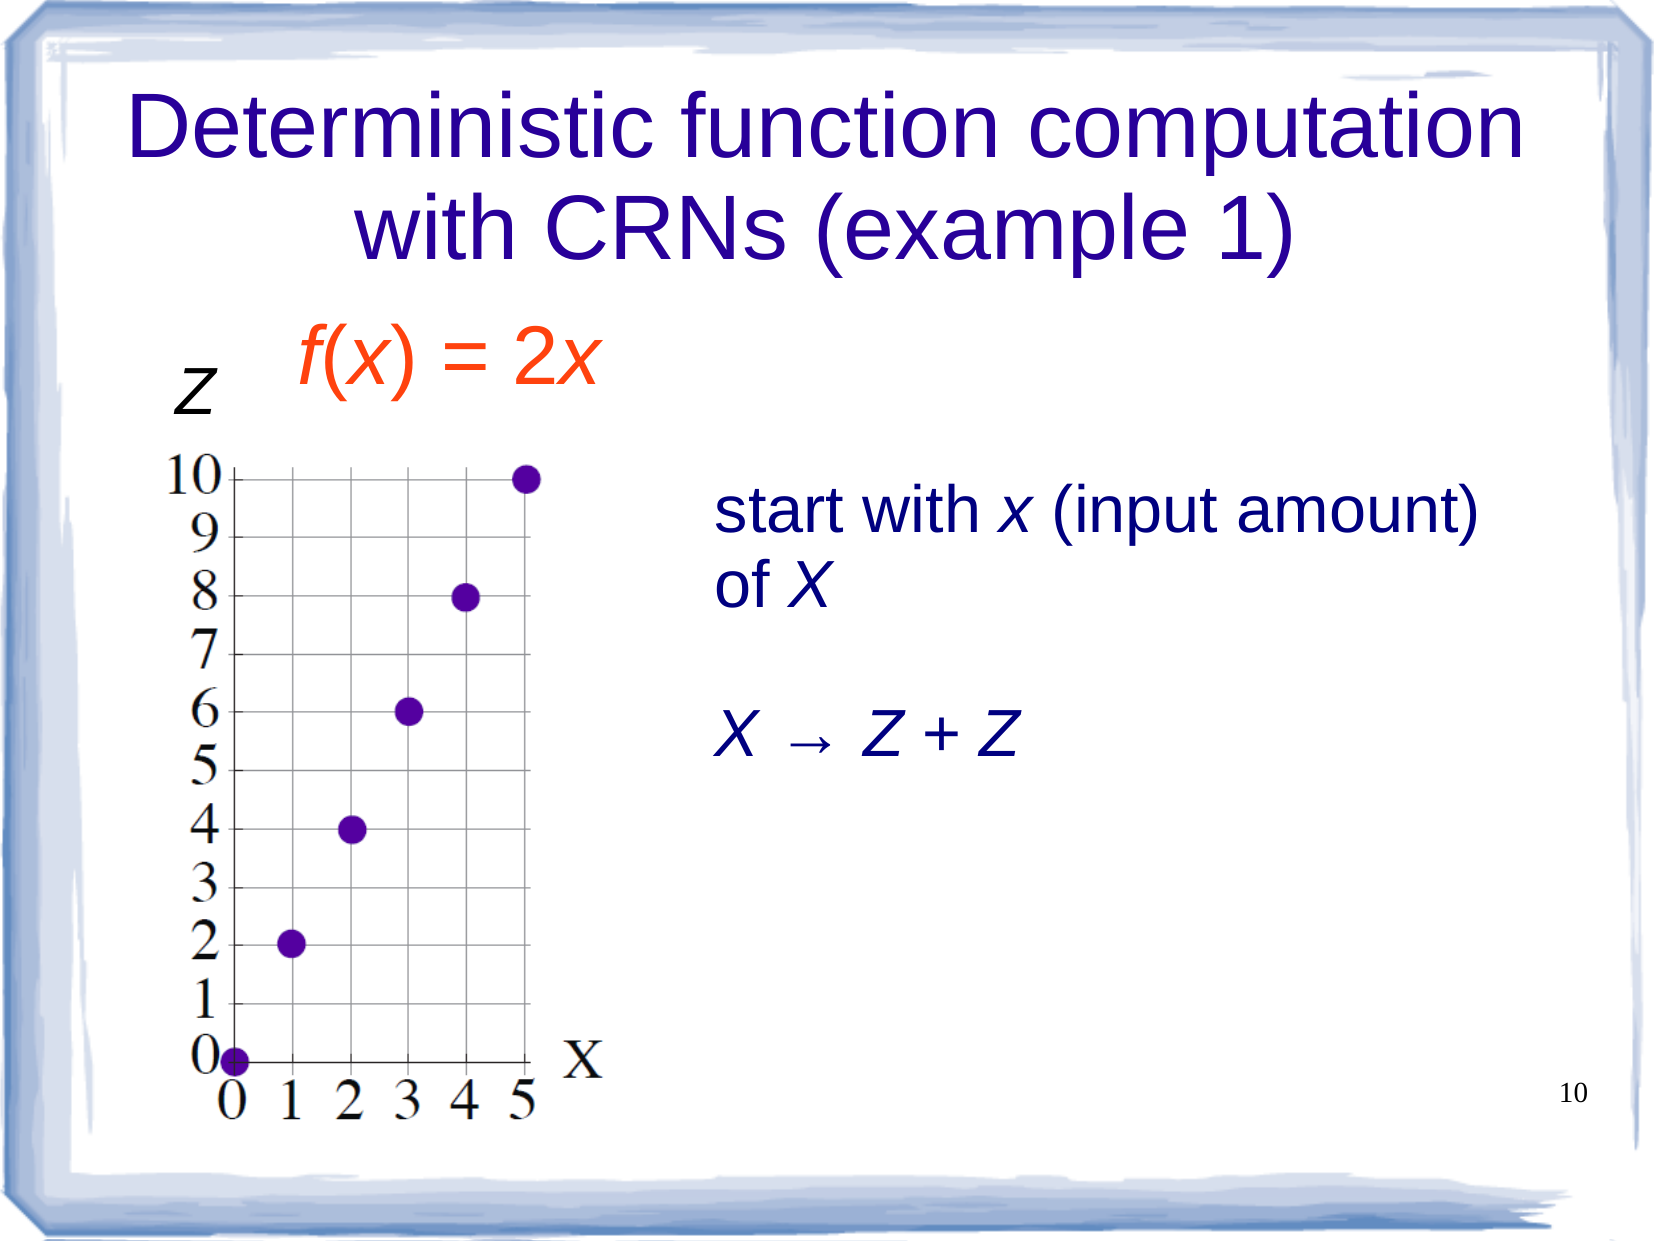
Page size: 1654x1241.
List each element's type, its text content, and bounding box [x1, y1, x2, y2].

text_box start with x (input amount) of X X → Z + Z [700, 464, 1526, 1088]
picture [0, 0, 1654, 1241]
text_box Z [160, 346, 232, 437]
title Deterministic function computation with CRNs (example 1) [82, 73, 1571, 281]
text_box f(x) = 2x [282, 302, 649, 410]
